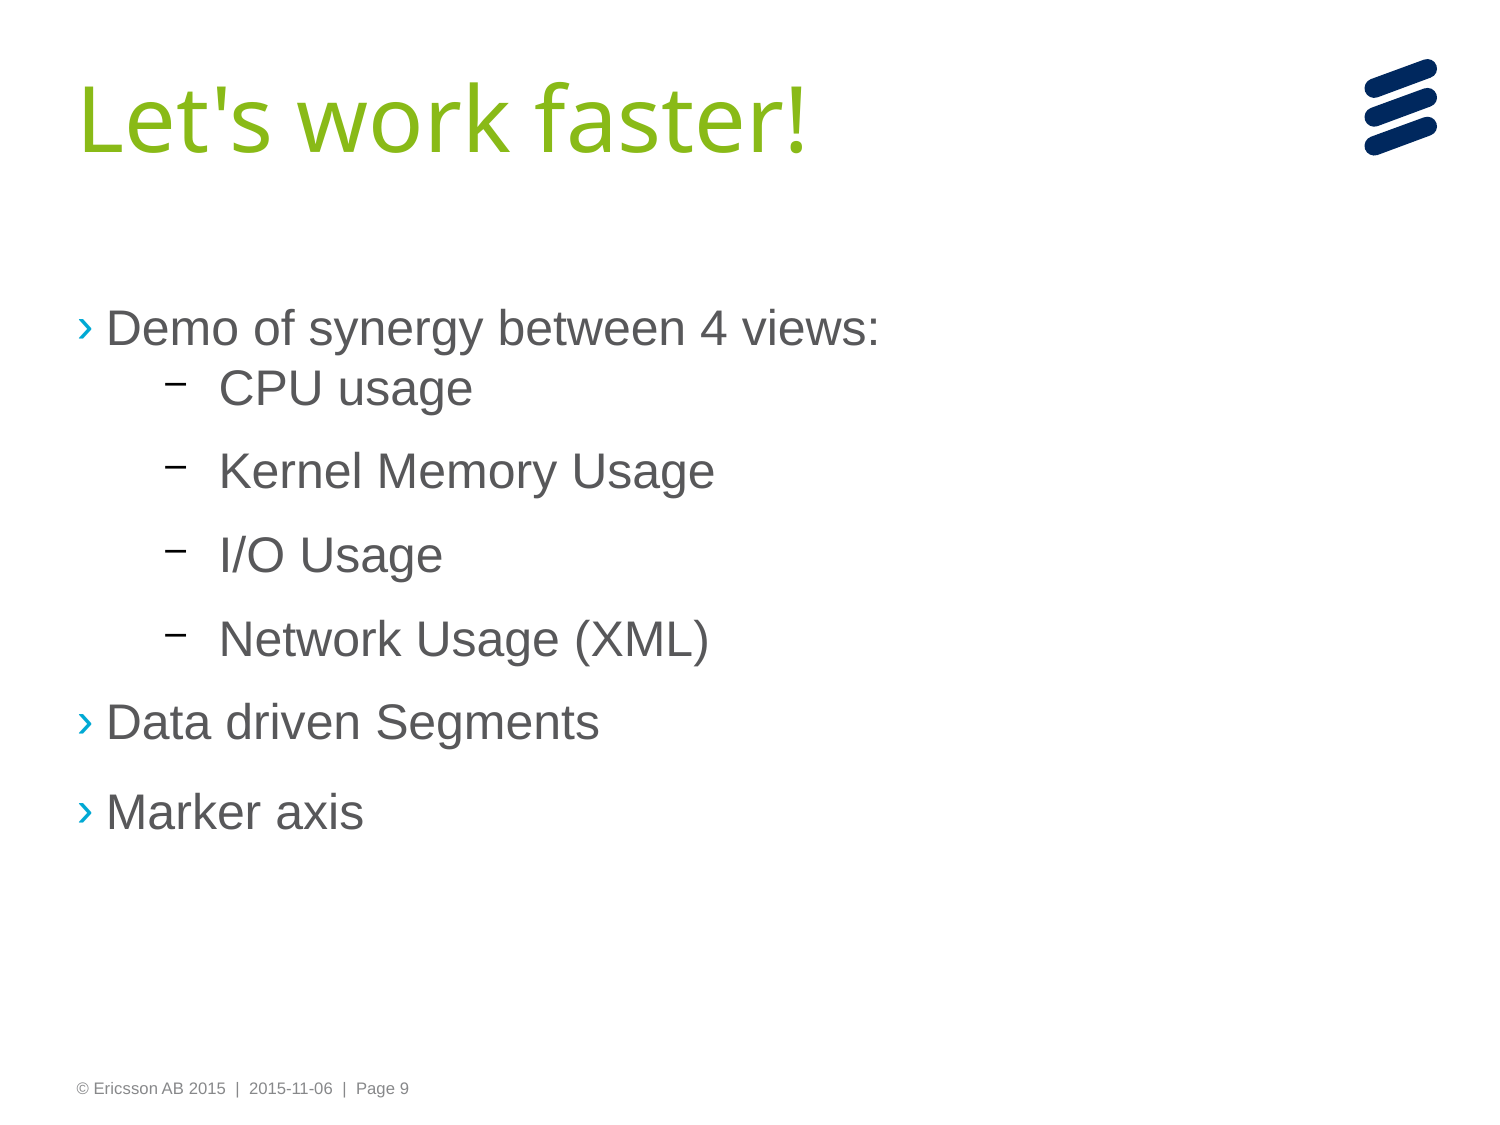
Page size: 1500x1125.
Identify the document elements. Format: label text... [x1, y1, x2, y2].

title Let's work faster! [64, 39, 1294, 218]
list Demo of synergy between 4 views: CPU usage Kernel Memory Usage I/O Usage Network Usage (XML) Data driven Segments Marker axis [65, 295, 1436, 928]
